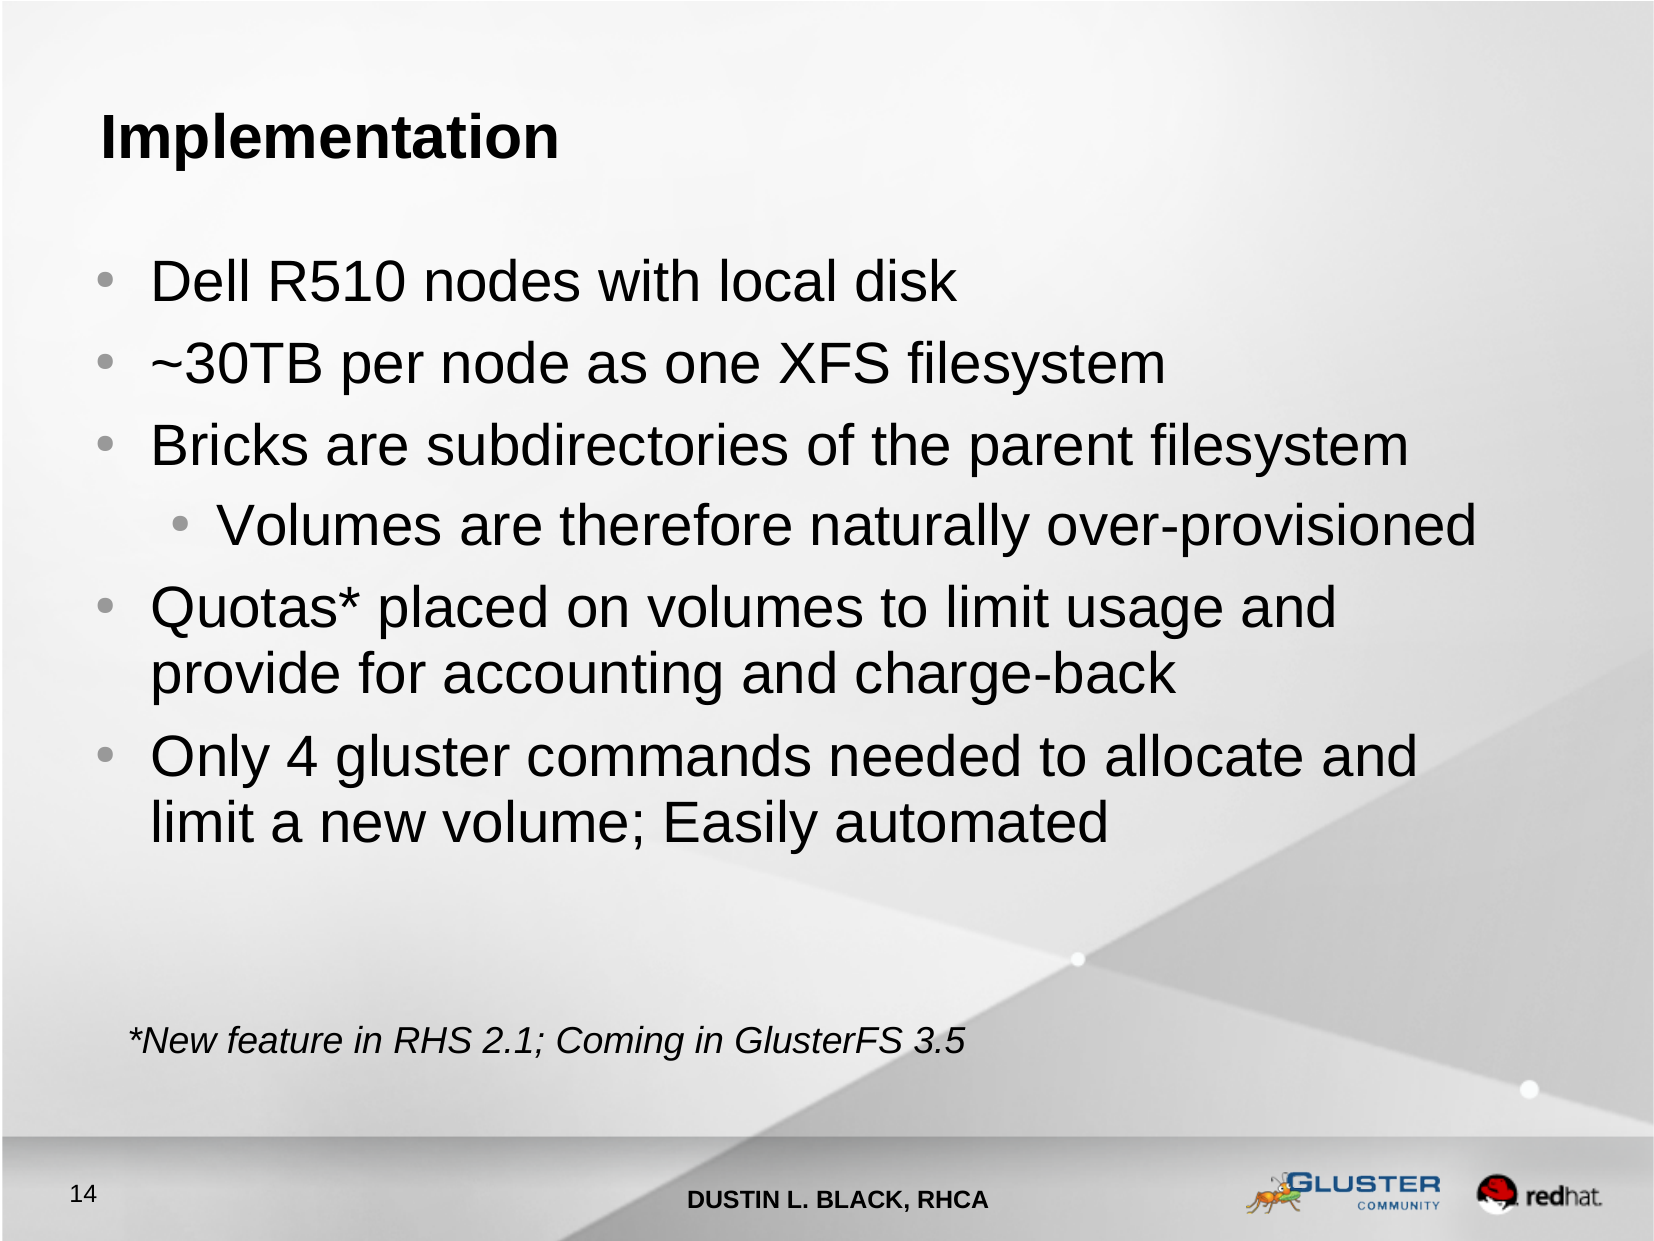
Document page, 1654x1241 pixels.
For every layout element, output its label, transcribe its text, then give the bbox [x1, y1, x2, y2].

list Dell R510 nodes with local disk ~30TB per node as one XFS filesystem Bricks are subdirectories of the parent filesystem Volumes are therefore naturally over-provisioned Quotas* placed on volumes to limit usage and provide for accounting and charge-back Only 4 gluster commands needed to allocate and limit a new volume; Easily automated [94, 247, 1501, 967]
text_box *New feature in RHS 2.1; Coming in GlusterFS 3.5 [112, 1012, 981, 1070]
title Implementation [100, 81, 1506, 192]
picture [2, 1, 1654, 1241]
